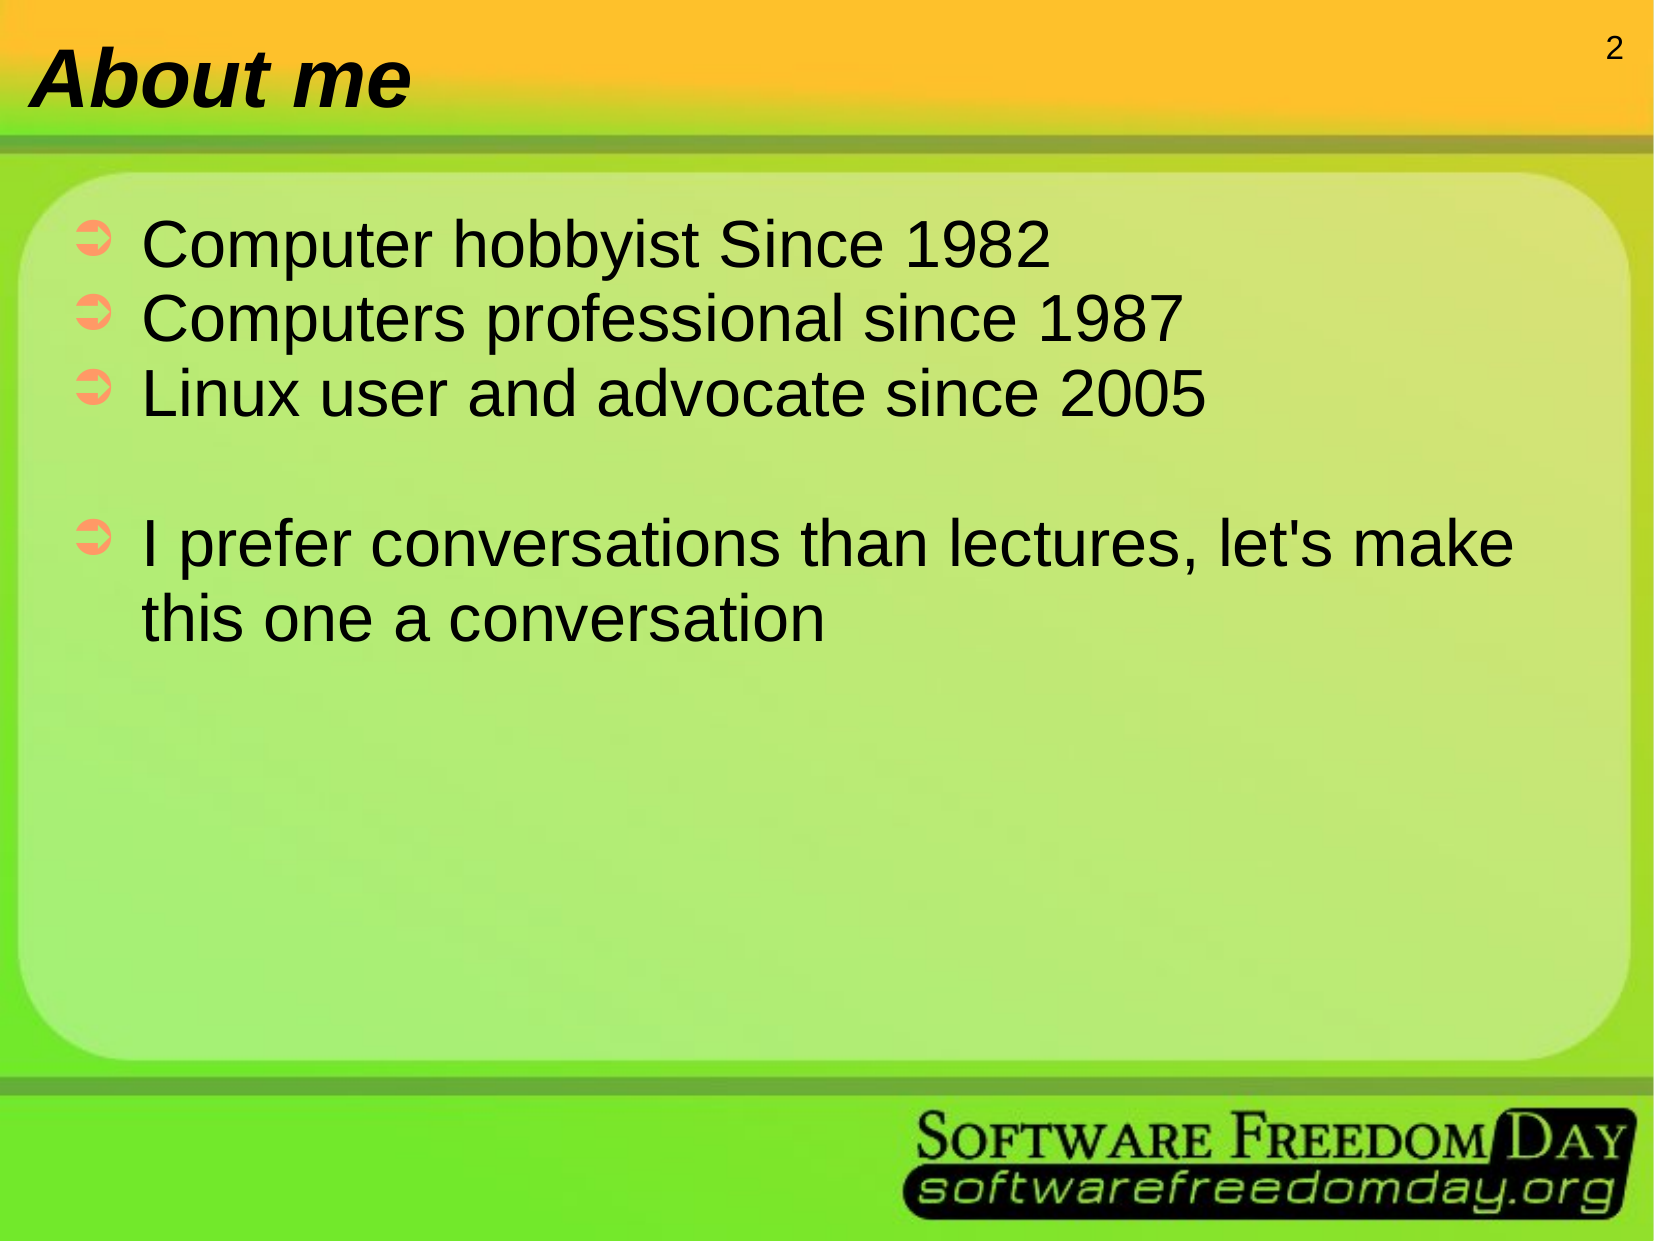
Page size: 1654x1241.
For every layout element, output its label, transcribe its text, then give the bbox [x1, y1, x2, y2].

list Computer hobbyist Since 1982 Computers professional since 1987 Linux user and advocate since 2005 I prefer conversations than lectures, let's make this one a conversation [59, 206, 1595, 1026]
picture [0, 0, 1654, 1241]
title About me [29, 0, 1442, 159]
